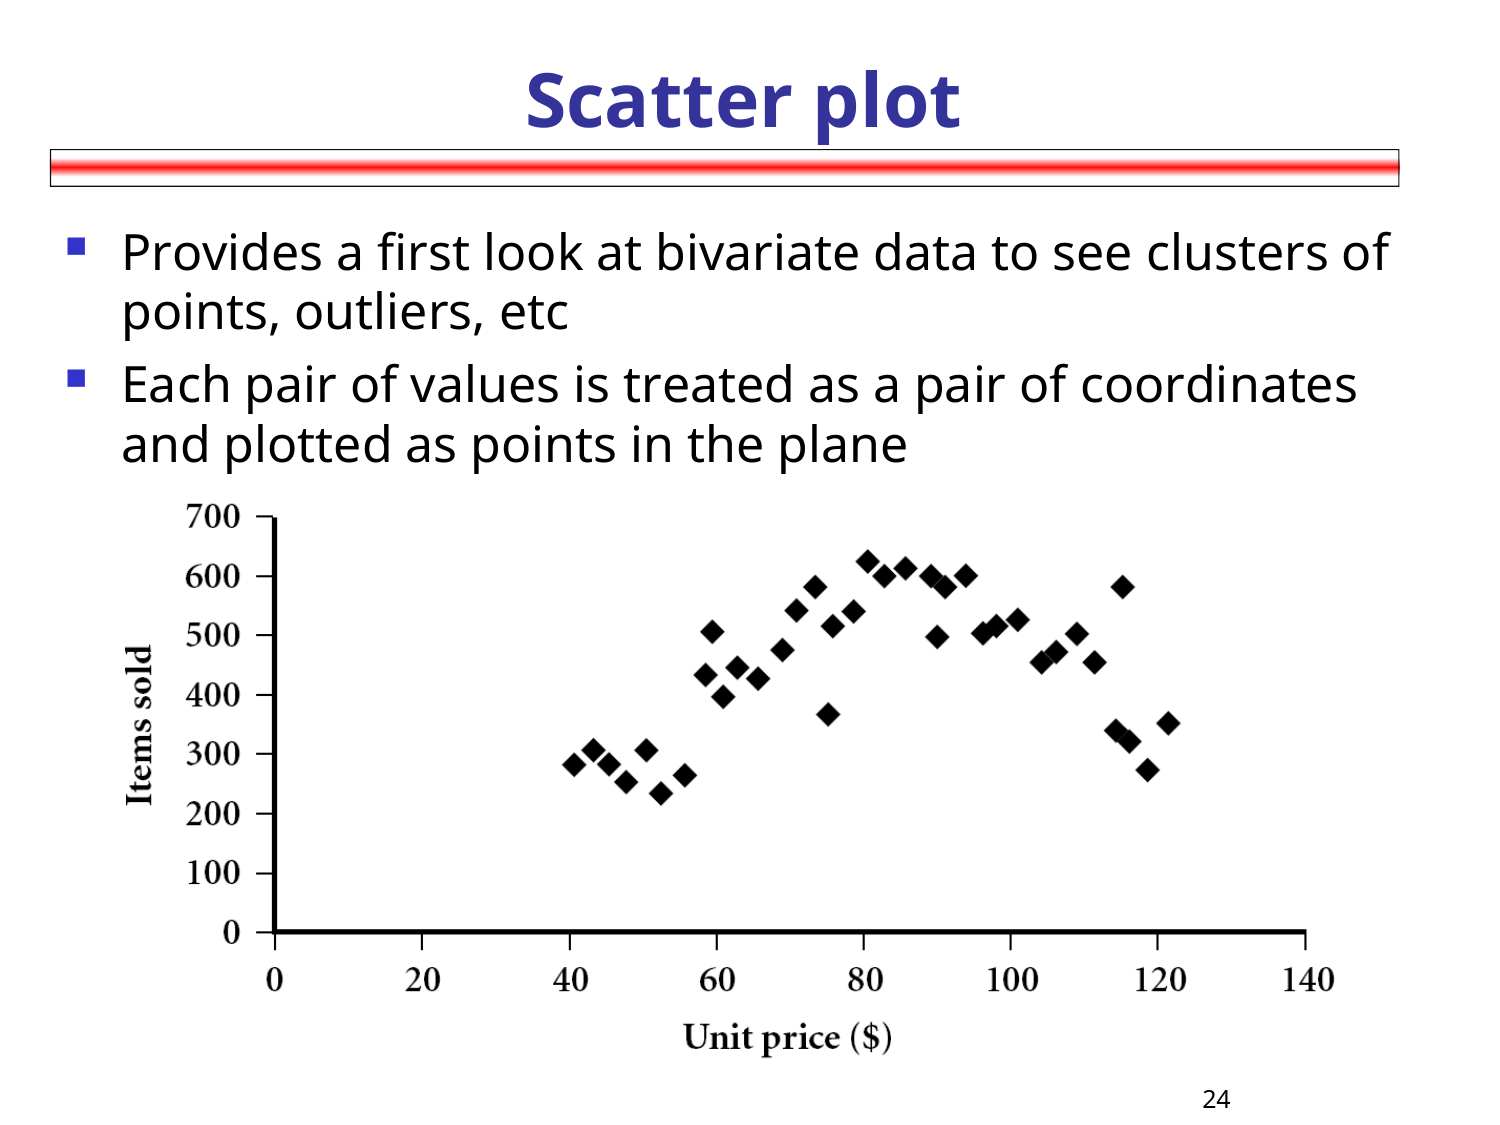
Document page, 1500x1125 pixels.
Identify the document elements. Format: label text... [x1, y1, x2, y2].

title Scatter plot [24, 44, 1463, 150]
picture [125, 487, 1338, 1070]
text_box <number> [1187, 1062, 1500, 1125]
list Provides a first look at bivariate data to see clusters of points, outliers, etc Each pair of values is treated as a pair of coordinates and plotted as points in the plane [49, 212, 1425, 505]
